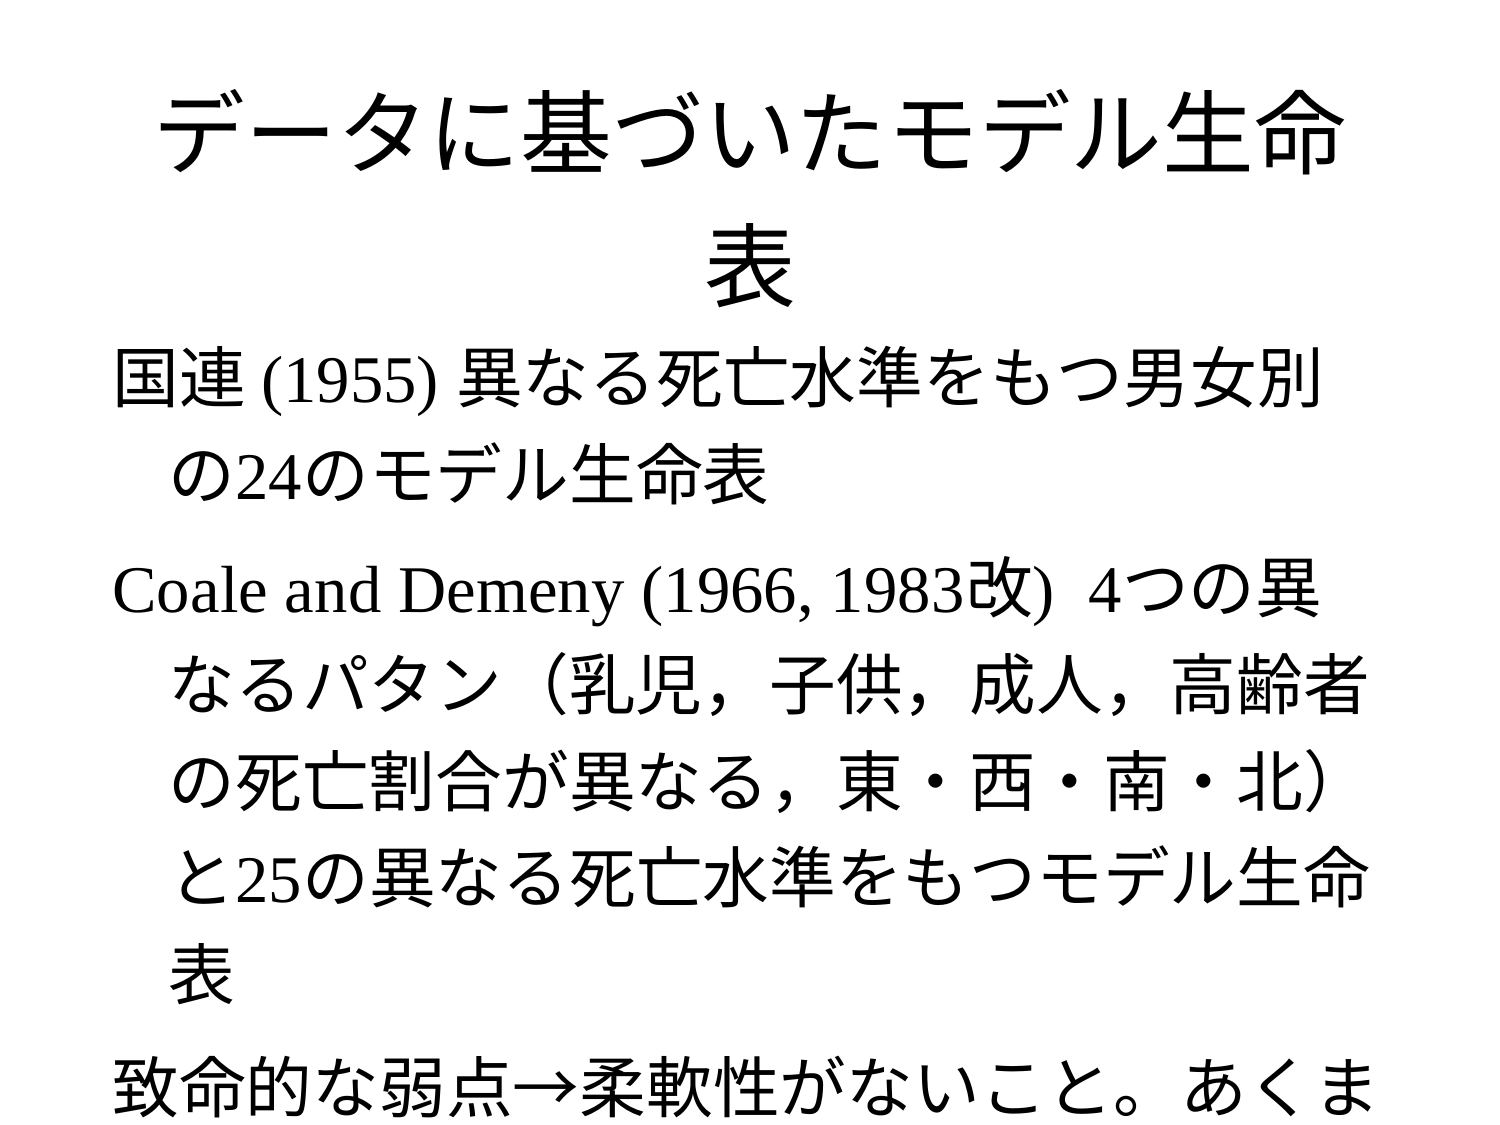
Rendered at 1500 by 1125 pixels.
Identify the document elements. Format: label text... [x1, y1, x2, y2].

list 国連 (1955) 異なる死亡水準をもつ男女別の24のモデル生命表 Coale and Demeny (1966, 1983改) 4つの異なるパタン（乳児，子供，成人，高齢者の死亡割合が異なる，東・西・南・北）と25の異なる死亡水準をもつモデル生命表 致命的な弱点→柔軟性がないこと。あくまで，現実のデータに「近い」モデルを選ぶしかない [112, 324, 1388, 1020]
title データに基づいたモデル生命表 [112, 76, 1388, 312]
